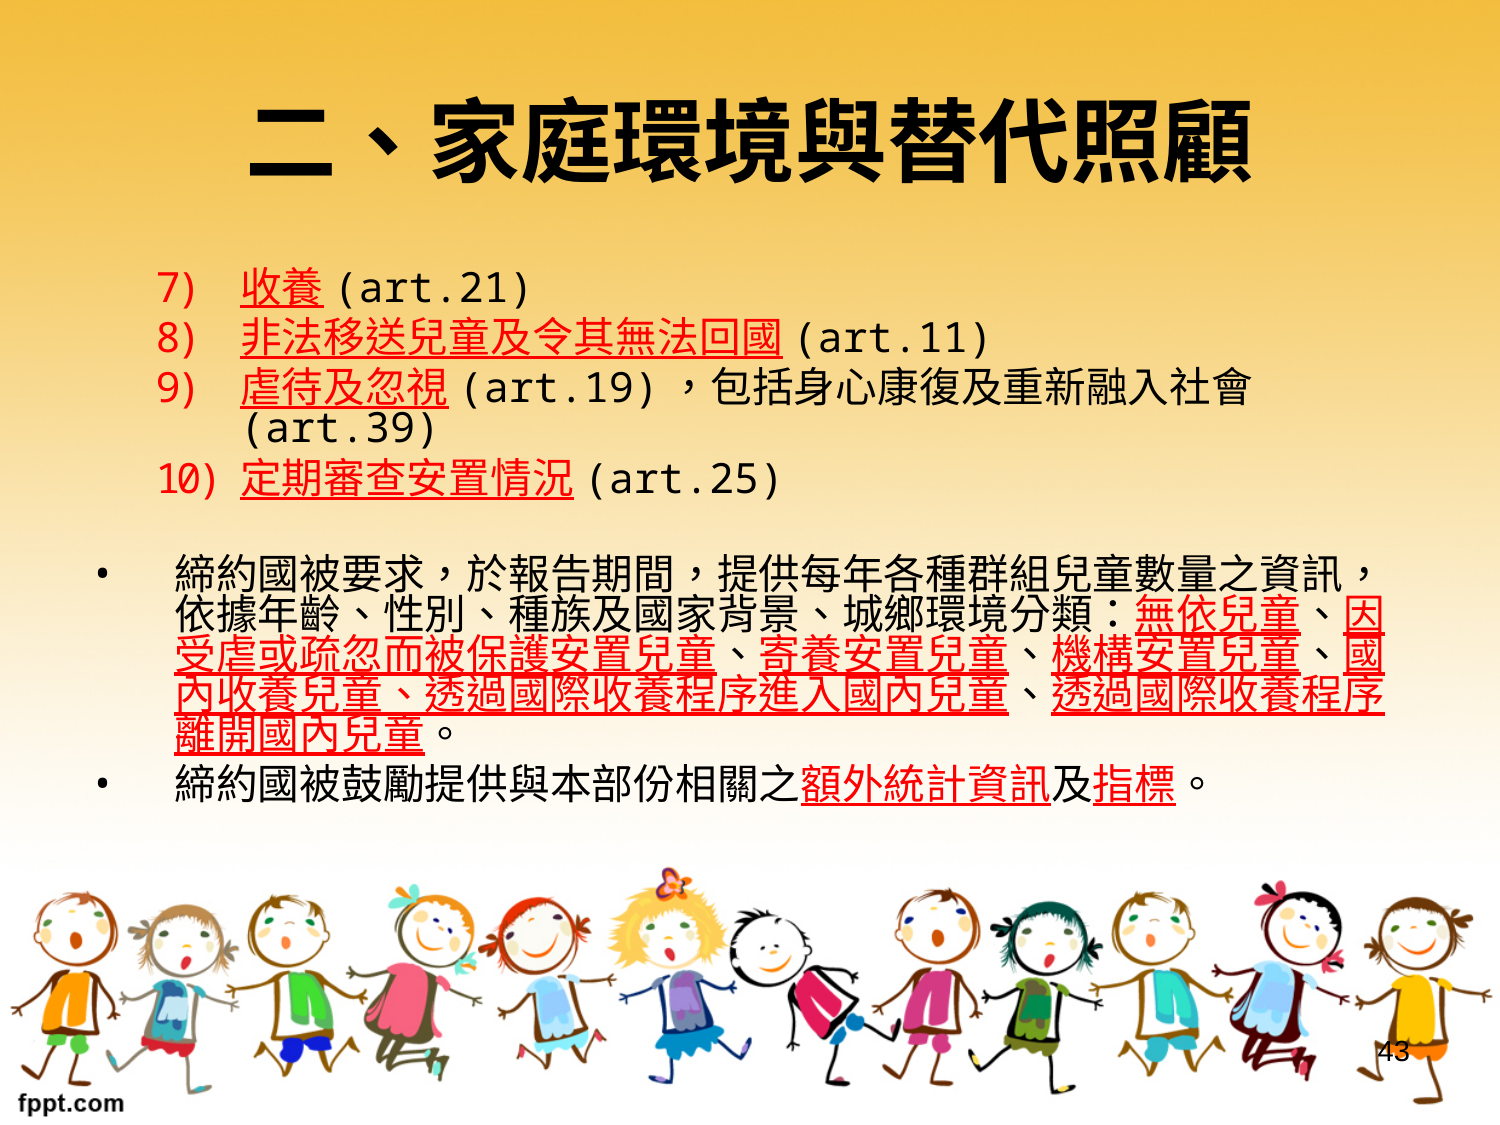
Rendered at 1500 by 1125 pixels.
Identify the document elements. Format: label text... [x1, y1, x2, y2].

text_box <編號> [1074, 1024, 1426, 1103]
picture [0, 0, 1500, 1125]
list 收養(art.21) 非法移送兒童及令其無法回國(art.11) 虐待及忽視(art.19)，包括身心康復及重新融入社會(art.39) 定期審查安置情況(art.25) 締約國被要求，於報告期間，提供每年各種群組兒童數量之資訊，依據年齡、性別、種族及國家背景、城鄉環境分類：無依兒童、因受虐或疏忽而被保護安置兒童、寄養安置兒童、機構安置兒童、國內收養兒童、透過國際收養程序進入國內兒童、透過國際收養程序離開國內兒童。 締約國被鼓勵提供與本部份相關之額外統計資訊及指標。 [75, 262, 1426, 1005]
title 二、家庭環境與替代照顧 [75, 45, 1426, 233]
